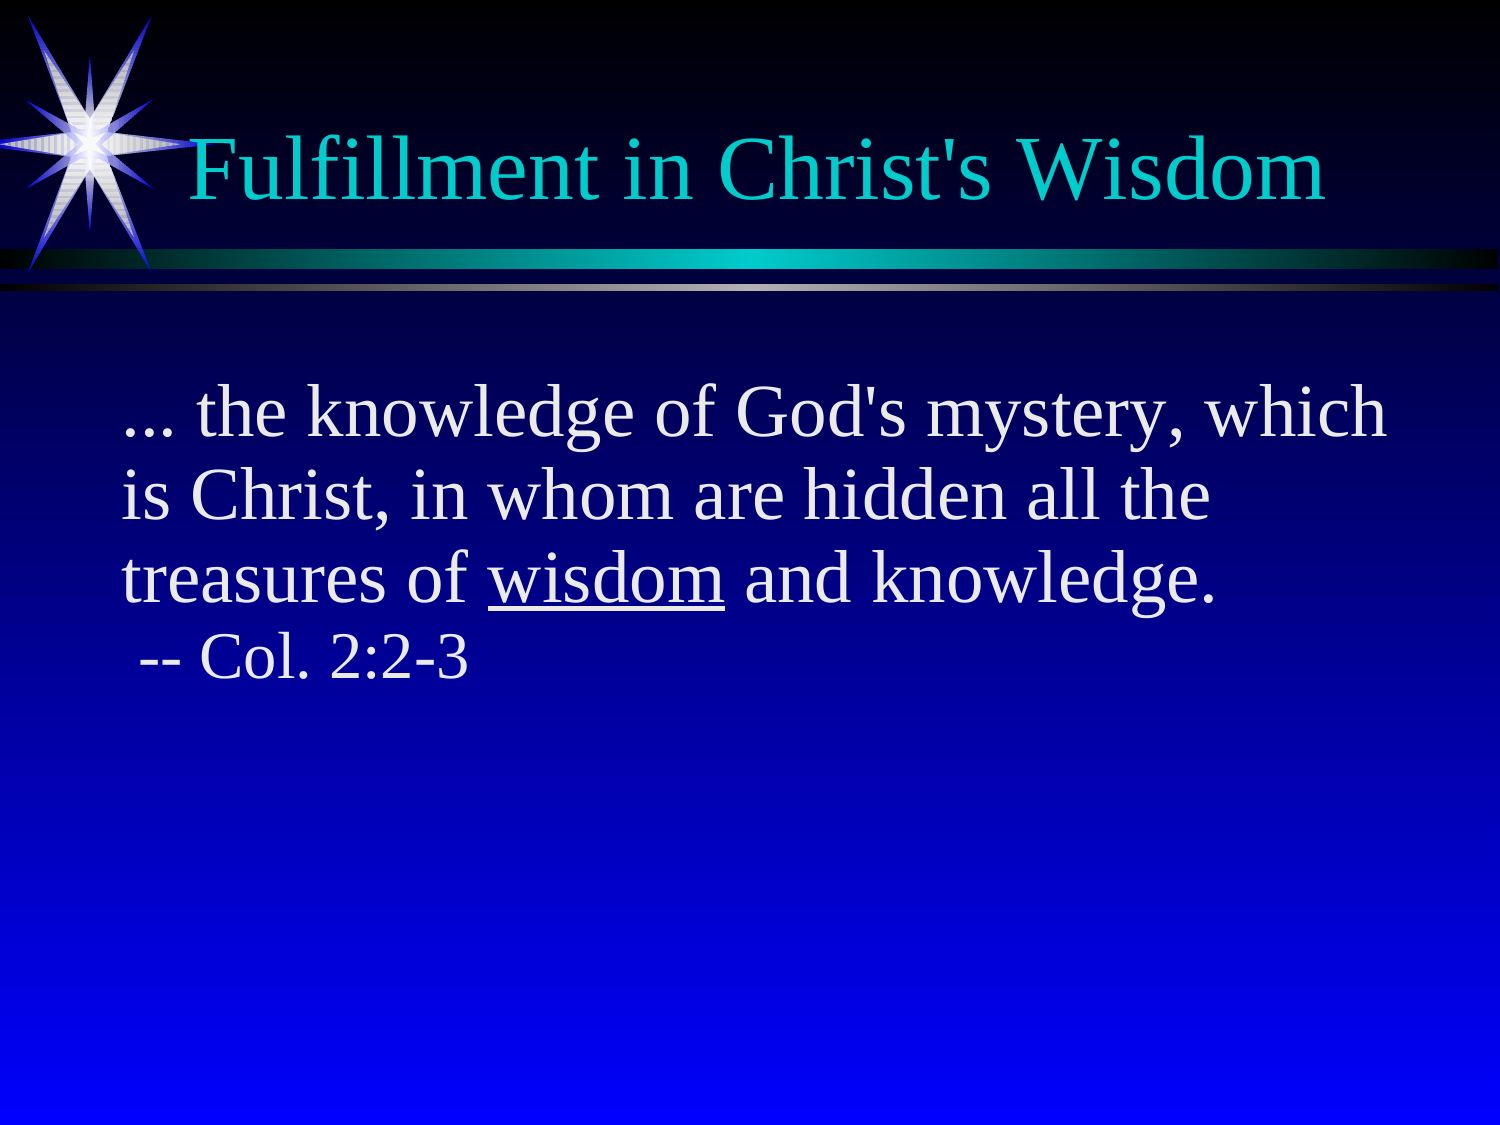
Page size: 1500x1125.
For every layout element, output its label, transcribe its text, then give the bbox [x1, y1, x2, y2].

title Fulfillment in Christ's Wisdom [187, 74, 1463, 263]
text_box ... the knowledge of God's mystery, which is Christ, in whom are hidden all the treasures of wisdom and knowledge. -- Col. 2:2-3 [106, 362, 1457, 775]
